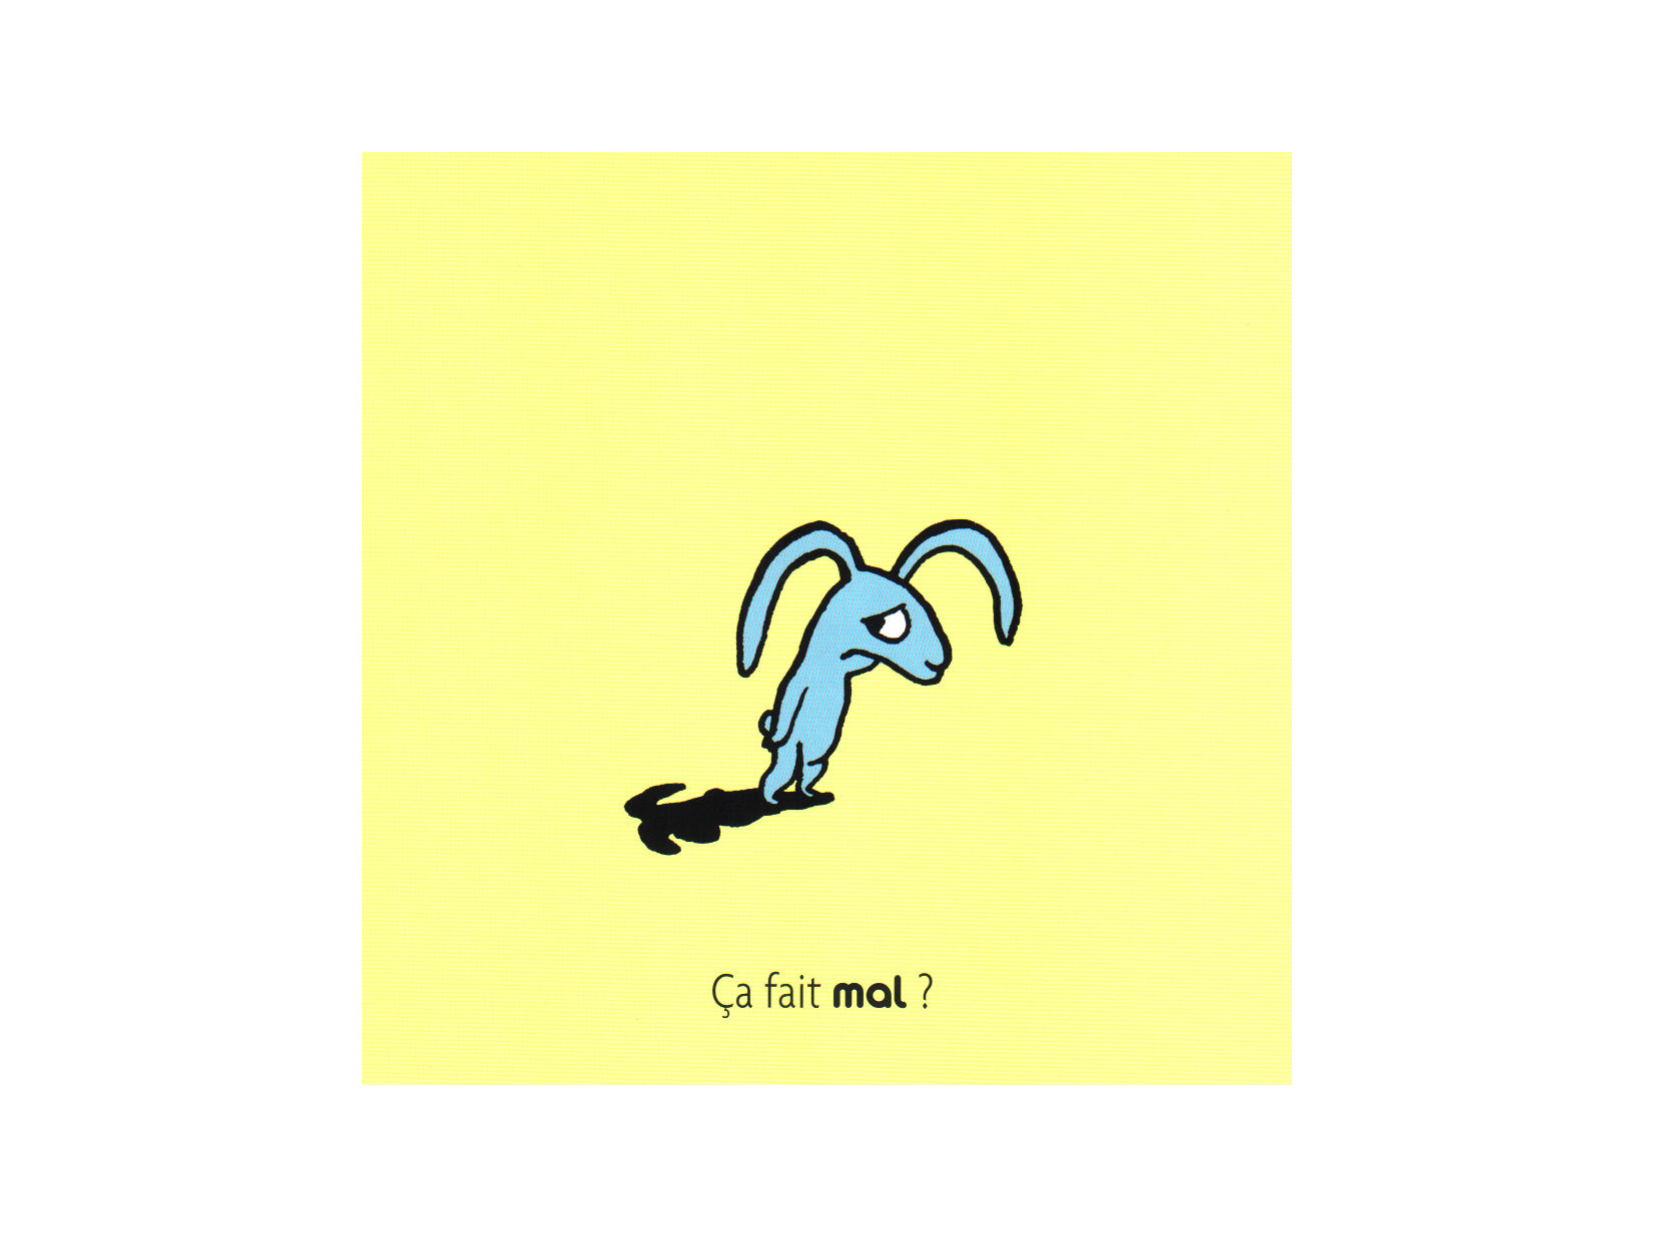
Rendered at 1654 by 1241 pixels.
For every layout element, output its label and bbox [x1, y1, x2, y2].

picture [362, 152, 1292, 1085]
